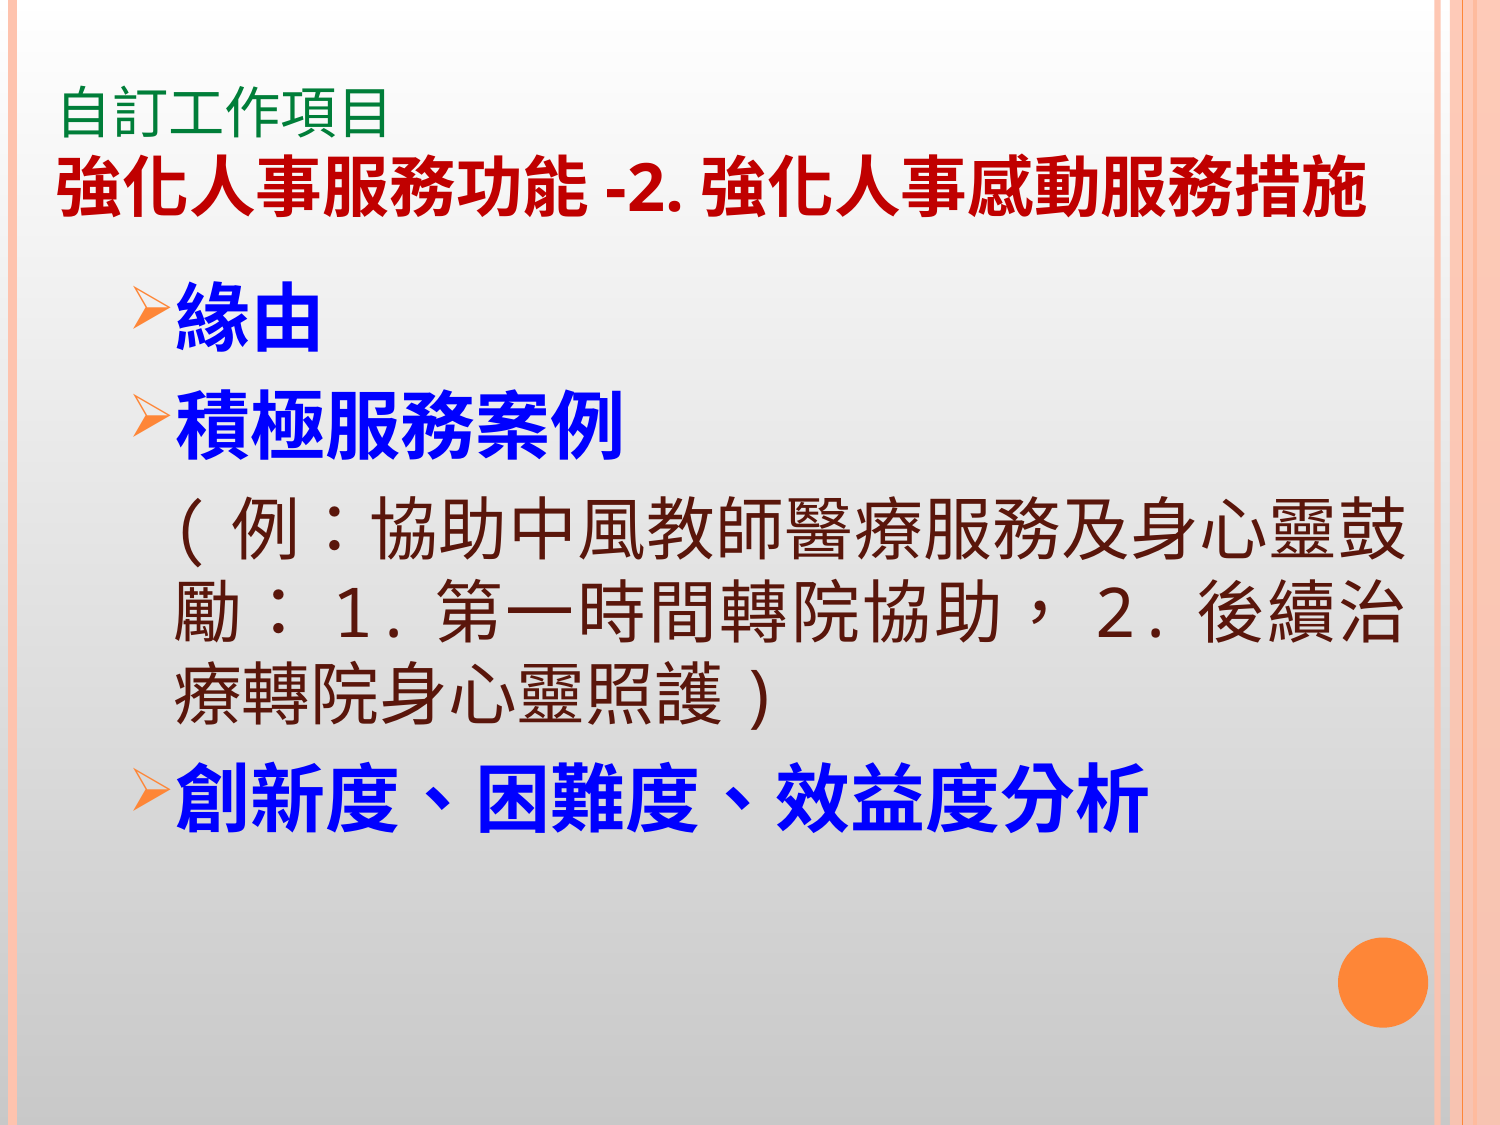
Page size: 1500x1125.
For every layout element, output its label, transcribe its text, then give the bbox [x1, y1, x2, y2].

title 自訂工作項目 強化人事服務功能-2.強化人事感動服務措施 [41, 45, 1412, 233]
list 緣由 積極服務案例 (例：協助中風教師醫療服務及身心靈鼓勵：1.第一時間轉院協助，2.後續治療轉院身心靈照護) 創新度、困難度、效益度分析 [53, 262, 1424, 1062]
